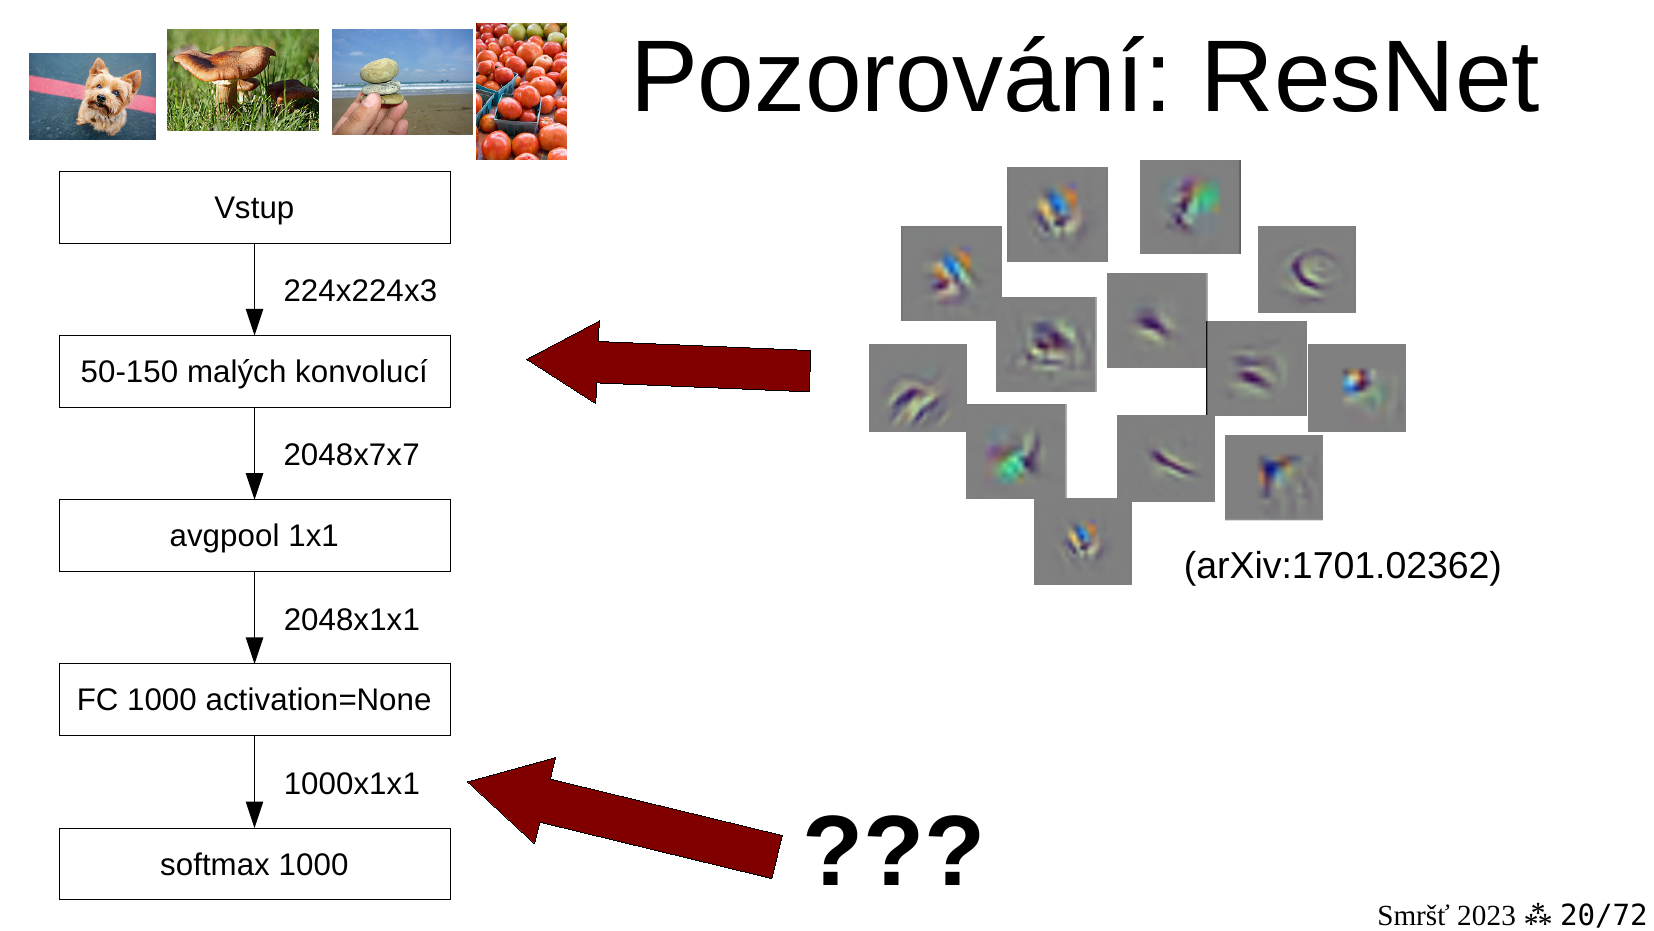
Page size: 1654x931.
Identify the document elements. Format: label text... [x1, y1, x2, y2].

picture [1258, 226, 1356, 314]
text_box [467, 757, 783, 879]
picture [1007, 167, 1108, 262]
picture [869, 273, 1307, 585]
text_box FC 1000 activation=None [59, 663, 451, 736]
picture [901, 226, 1097, 392]
text_box softmax 1000 [59, 828, 451, 900]
text_box Vstup [59, 171, 451, 244]
picture [332, 29, 473, 135]
text_box avgpool 1x1 [59, 499, 451, 572]
title Pozorování: ResNet [600, 0, 1571, 180]
text_box 224x224x3 [268, 266, 453, 316]
picture [476, 23, 567, 160]
text_box 2048x7x7 [268, 430, 436, 480]
text_box 50-150 malých konvolucí [59, 335, 451, 408]
text_box [526, 320, 811, 404]
picture [1308, 344, 1406, 432]
picture [167, 29, 319, 131]
picture [1140, 160, 1241, 254]
text_box (arXiv:1701.02362) [1169, 537, 1619, 595]
text_box 1000x1x1 [268, 758, 436, 809]
picture [1225, 435, 1323, 523]
picture [29, 53, 156, 140]
text_box ??? [787, 787, 1001, 915]
text_box 2048x1x1 [268, 594, 436, 644]
